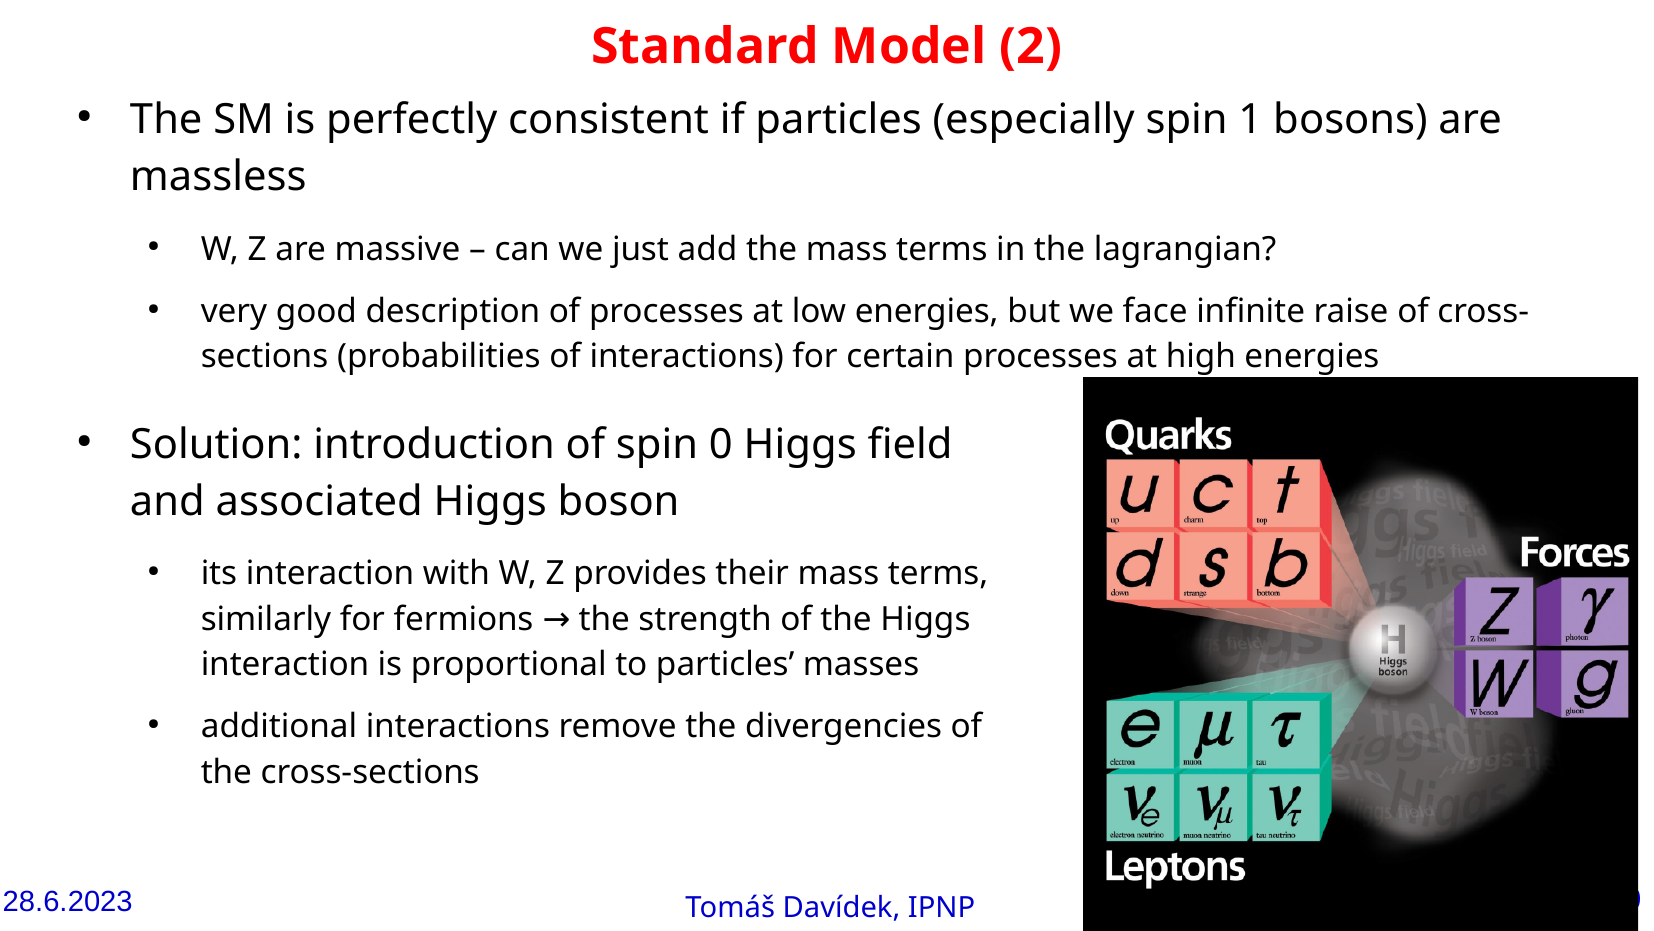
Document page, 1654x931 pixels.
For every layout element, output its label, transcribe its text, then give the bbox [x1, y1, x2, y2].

title Standard Model (2) [82, 0, 1571, 88]
list Solution: introduction of spin 0 Higgs field and associated Higgs boson its interaction with W, Z provides their mass terms, similarly for fermions → the strength of the Higgs interaction is proportional to particles’ masses additional interactions remove the divergencies of the cross-sections [59, 413, 1034, 916]
picture [1083, 377, 1639, 931]
list The SM is perfectly consistent if particles (especially spin 1 bosons) are massless W, Z are massive – can we just add the mass terms in the lagrangian? very good description of processes at low energies, but we face infinite raise of cross-sections (probabilities of interactions) for certain processes at high energies [59, 88, 1595, 384]
